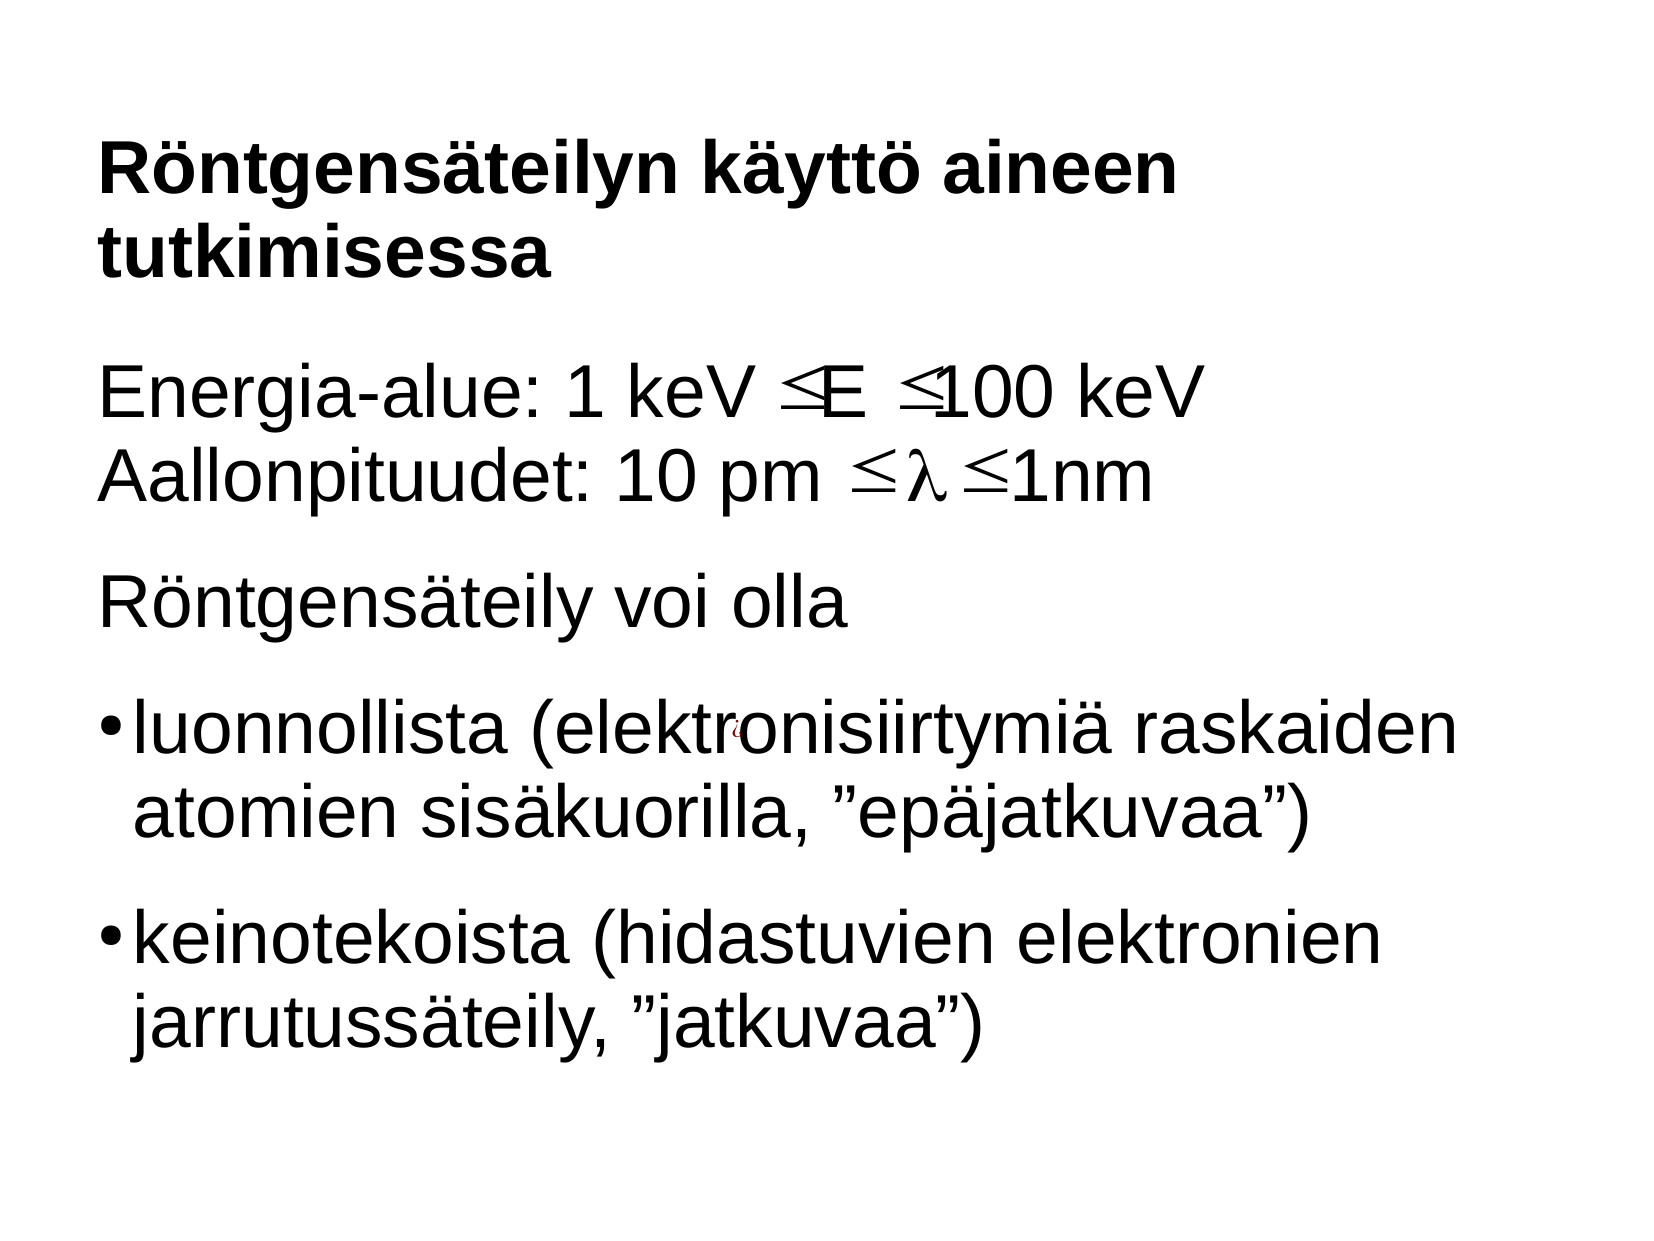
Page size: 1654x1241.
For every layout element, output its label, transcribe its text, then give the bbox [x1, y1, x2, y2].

chart [738, 341, 1022, 509]
chart [725, 718, 749, 739]
text_box Röntgensäteilyn käyttö aineen tutkimisessa Energia-alue: 1 keV E 100 keV Aallonpituudet: 10 pm l 1nm Röntgensäteily voi olla luonnollista (elektronisiirtymiä raskaiden atomien sisäkuorilla, ”epäjatkuvaa”) keinotekoista (hidastuvien elektronien jarrutussäteily, ”jatkuvaa”) [82, 118, 1619, 1149]
